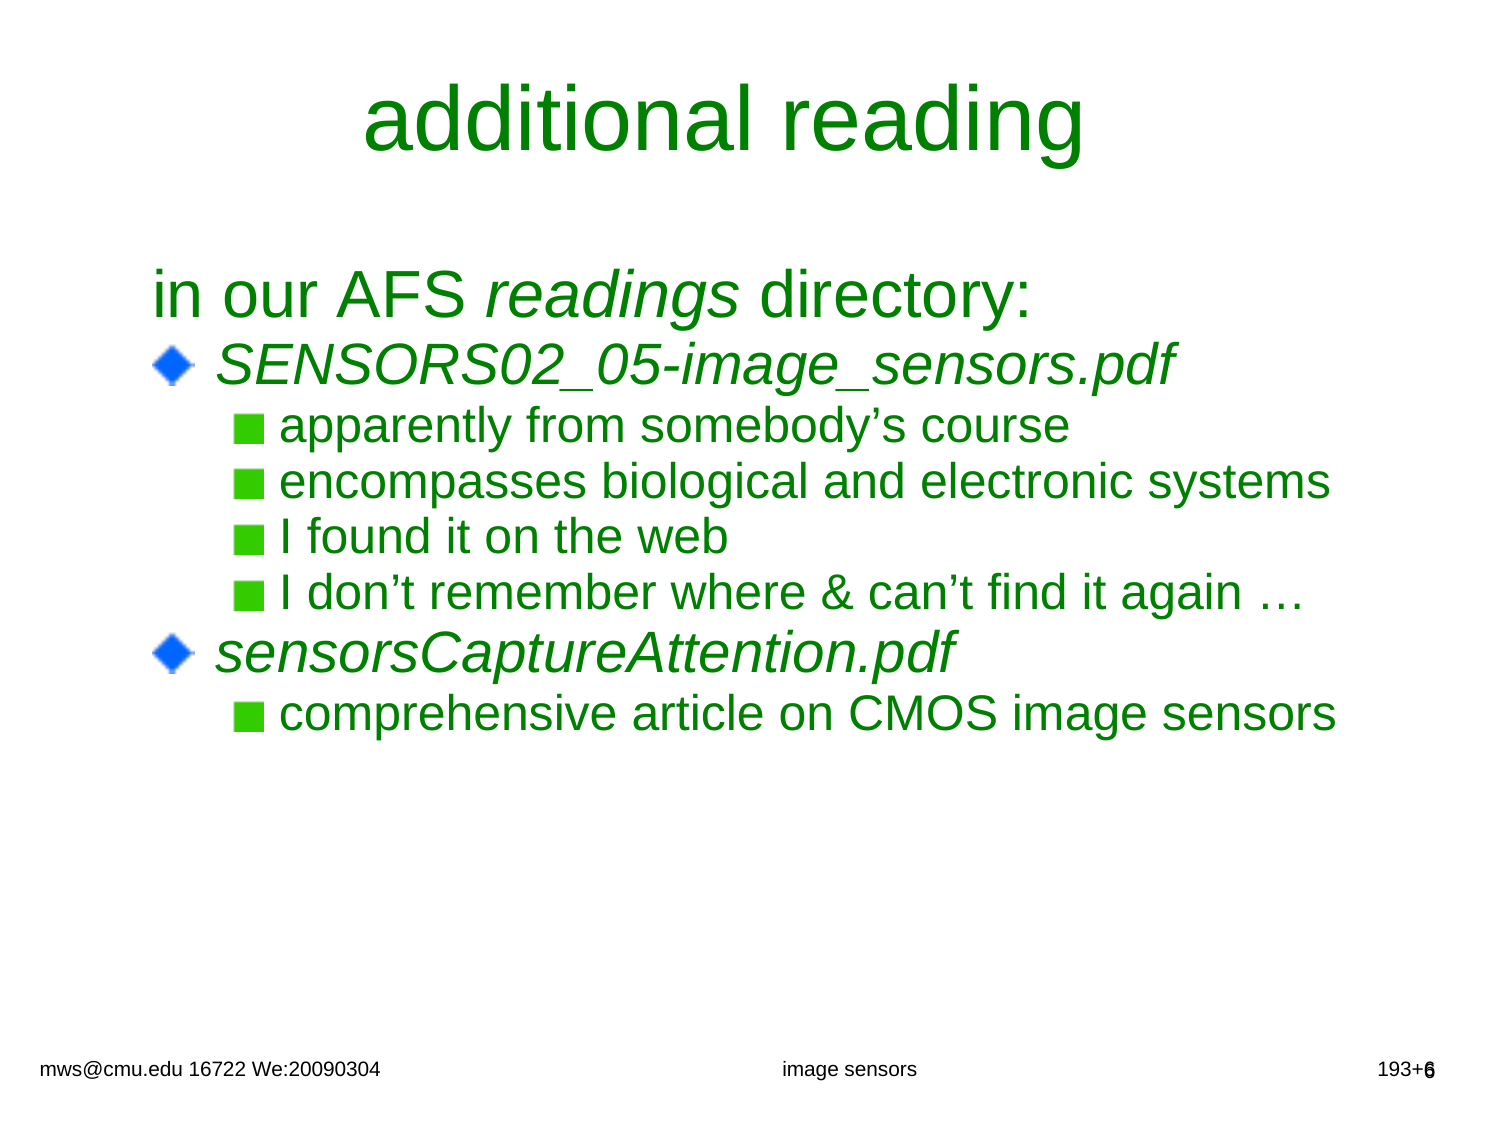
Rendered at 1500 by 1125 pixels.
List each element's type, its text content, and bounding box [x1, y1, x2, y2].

text_box <number> [1262, 1049, 1450, 1101]
list in our AFS readings directory: SENSORS02_05-image_sensors.pdf apparently from somebody’s course encompasses biological and electronic systems I found it on the web I don’t remember where & can’t find it again … sensorsCaptureAttention.pdf comprehensive article on CMOS image sensors [62, 249, 1450, 1001]
title additional reading [99, 59, 1350, 178]
